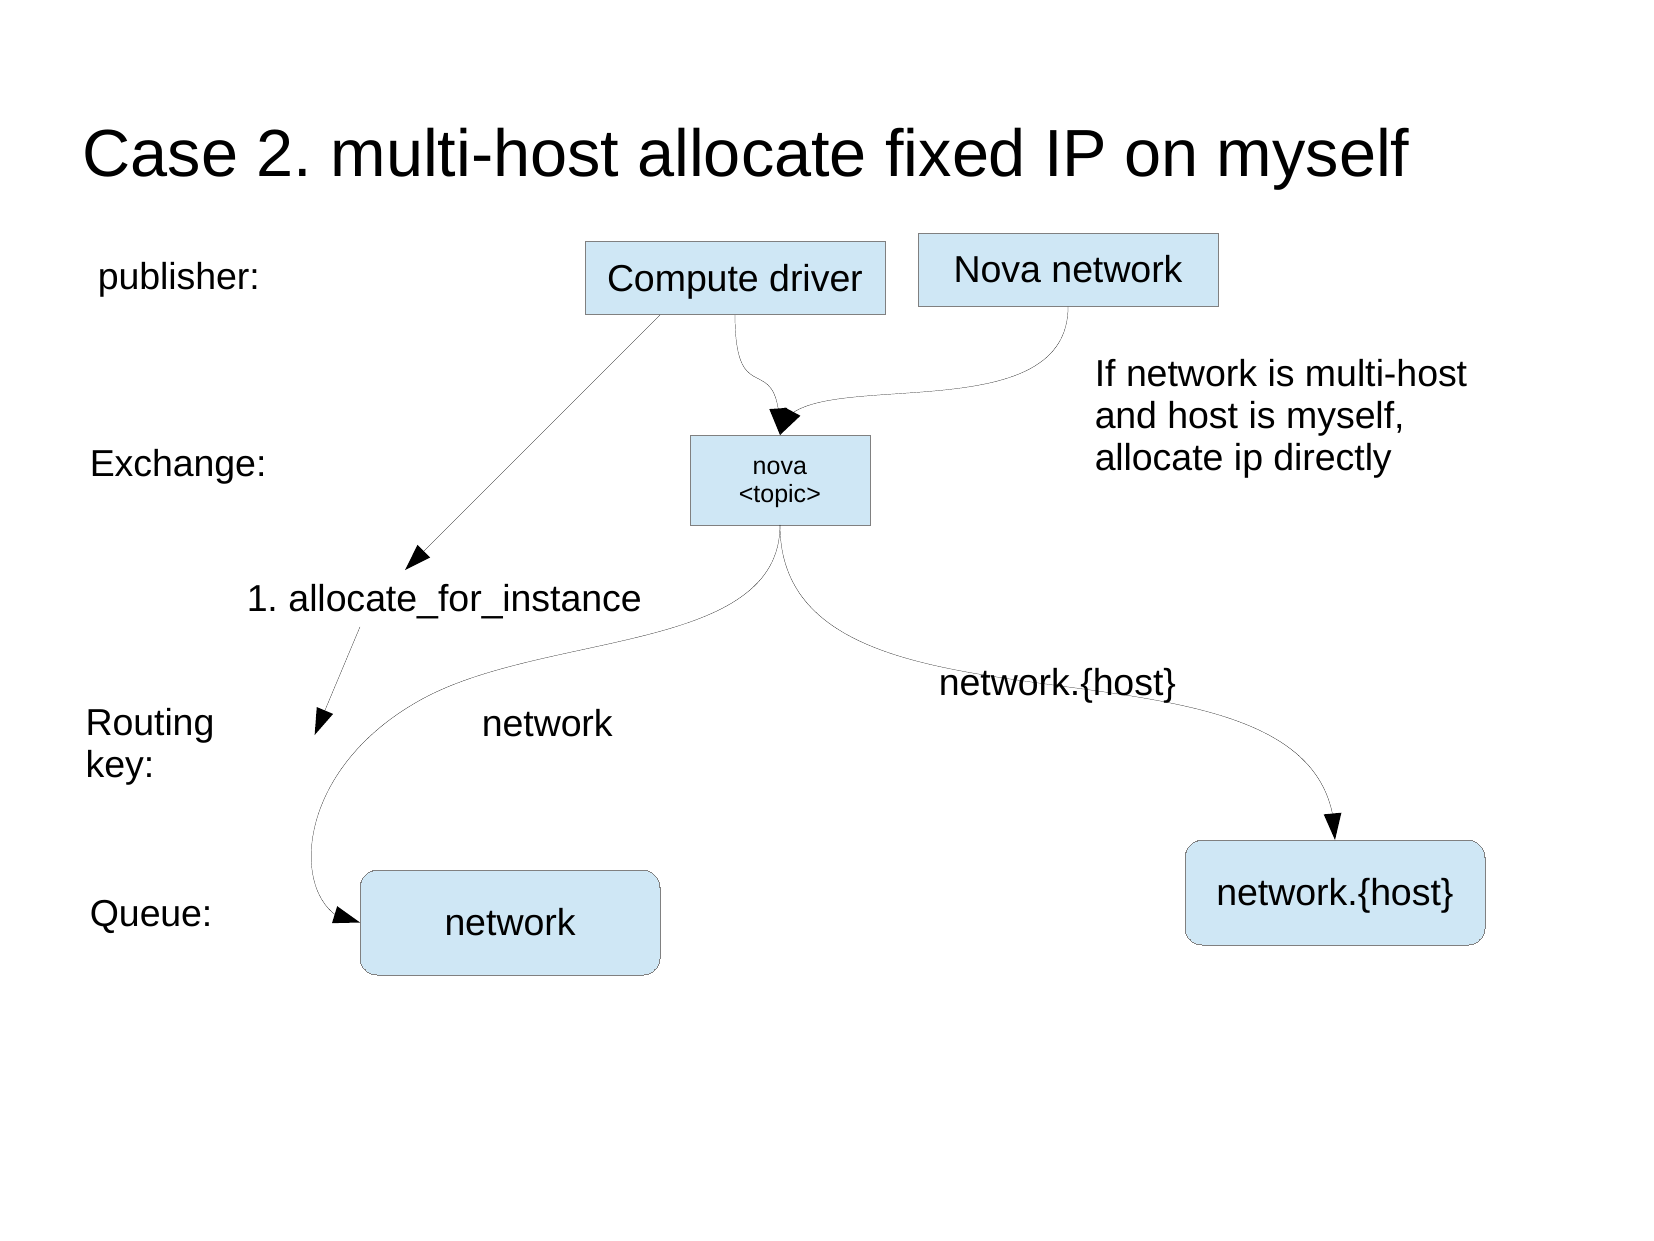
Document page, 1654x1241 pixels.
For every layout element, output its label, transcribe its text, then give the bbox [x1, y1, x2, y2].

title Case 2. multi-host allocate fixed IP on myself [82, 49, 1571, 257]
text_box Exchange: [75, 435, 301, 492]
text_box publisher: [83, 247, 309, 305]
text_box network.{host} [1185, 840, 1486, 946]
text_box network [360, 870, 661, 976]
text_box Compute driver [585, 241, 886, 315]
text_box Queue: [75, 885, 301, 965]
text_box Routing key: [70, 694, 296, 793]
text_box 1. allocate_for_instance [232, 570, 657, 627]
text_box nova <topic> [690, 435, 871, 526]
text_box Nova network [918, 233, 1219, 307]
text_box If network is multi-host and host is myself, allocate ip directly [1080, 345, 1493, 486]
